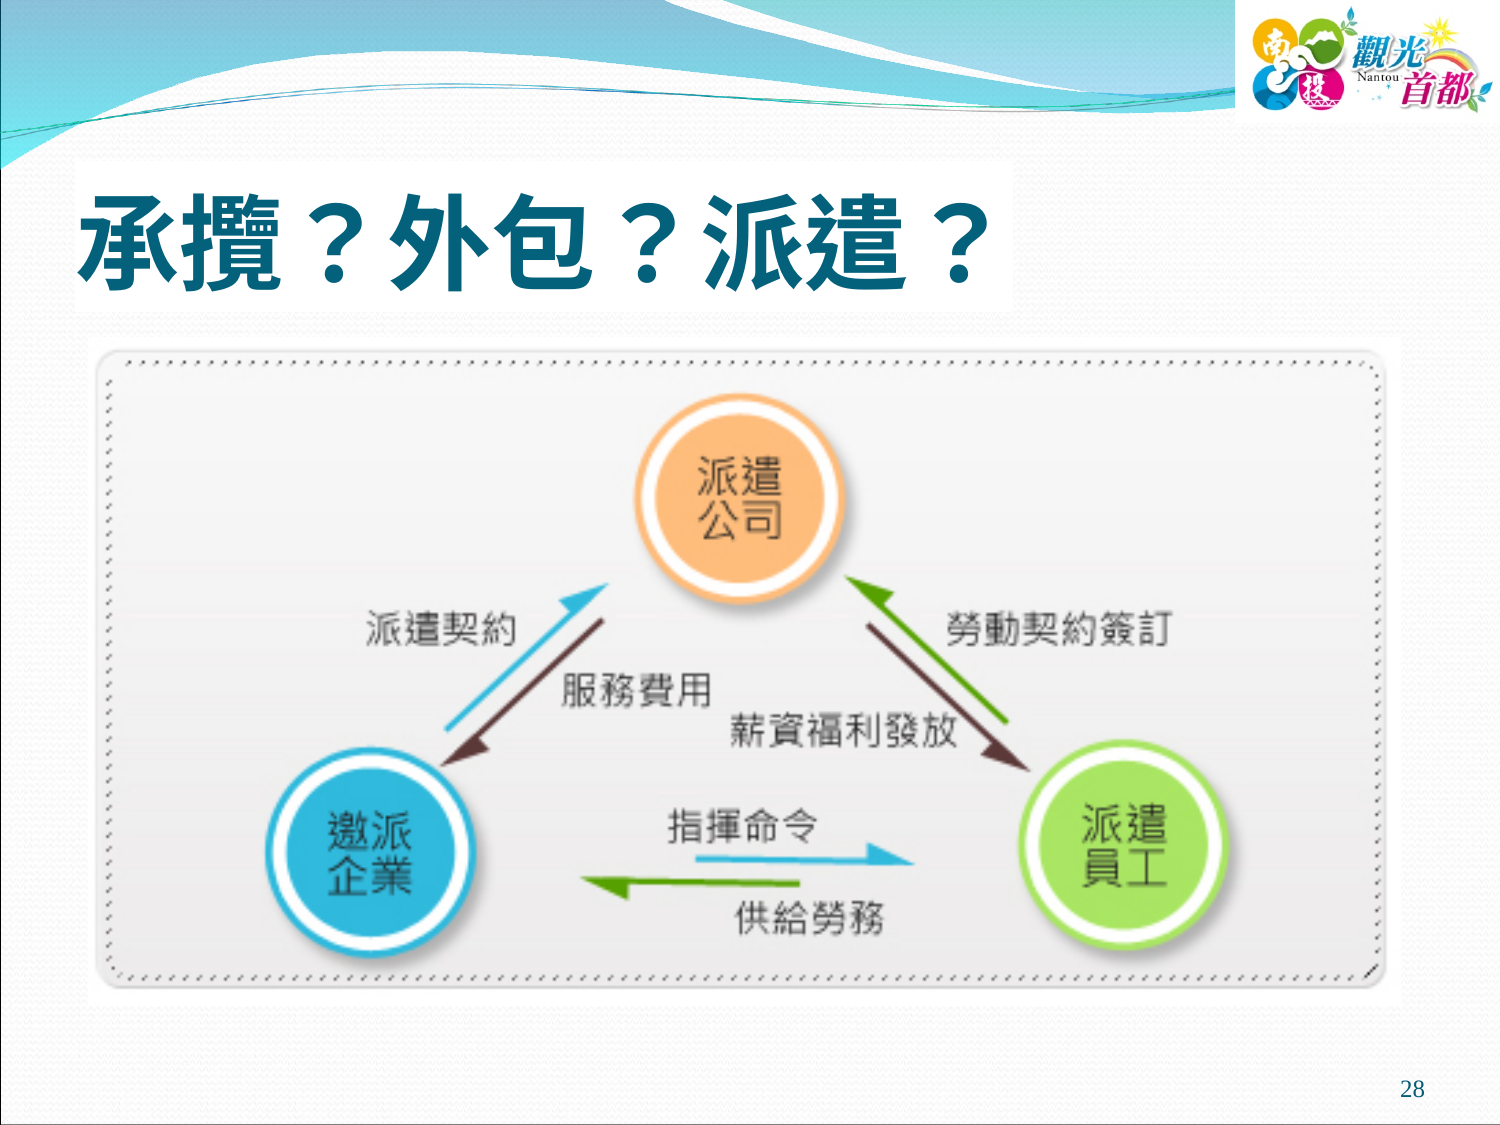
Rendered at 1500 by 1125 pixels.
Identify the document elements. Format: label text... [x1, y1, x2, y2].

text_box <編號> [1299, 1042, 1426, 1103]
title 承攬？外包？派遣？ [75, 115, 1426, 304]
picture [0, 0, 1500, 1125]
